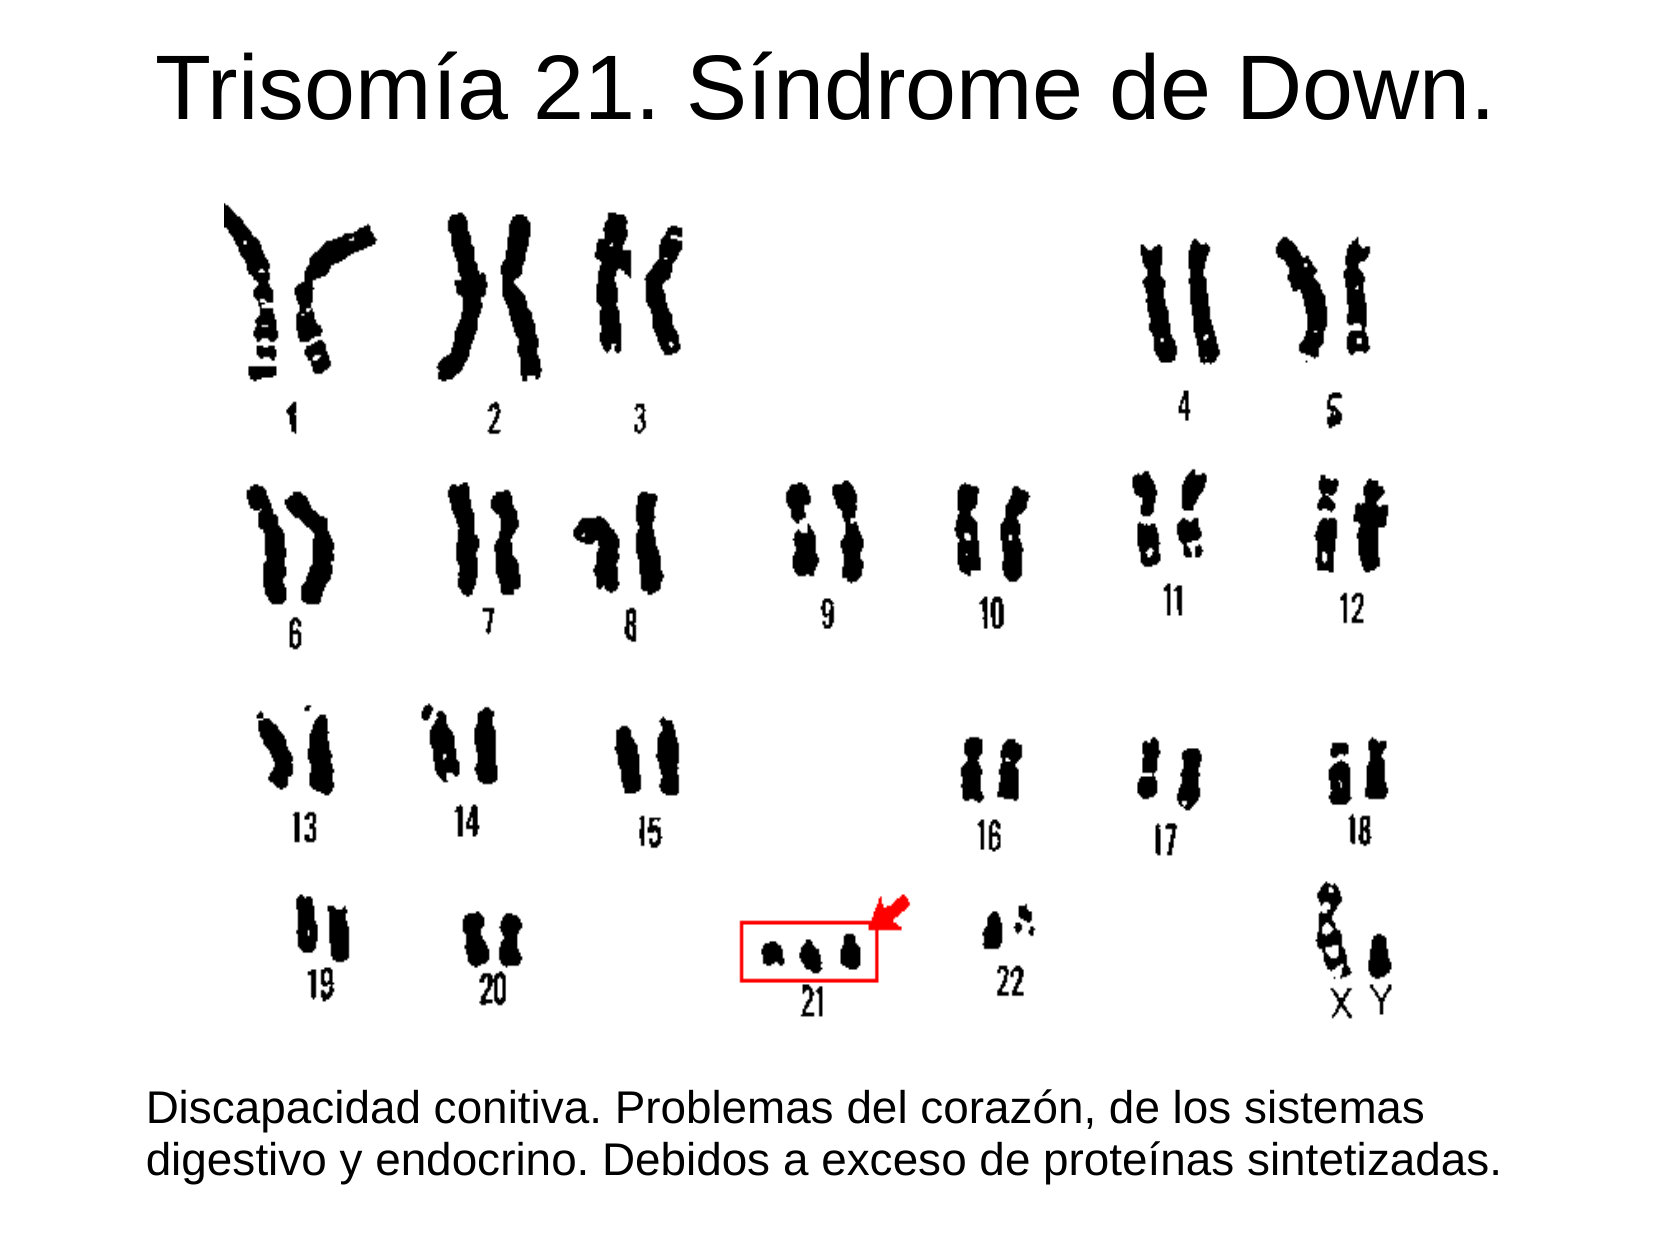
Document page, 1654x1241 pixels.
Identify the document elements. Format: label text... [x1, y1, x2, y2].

picture [224, 200, 1400, 1028]
text_box Discapacidad conitiva. Problemas del corazón, de los sistemas digestivo y endocrino. Debidos a exceso de proteínas sintetizadas. [130, 1074, 1577, 1205]
title Trisomía 21. Síndrome de Down. [82, 0, 1571, 192]
